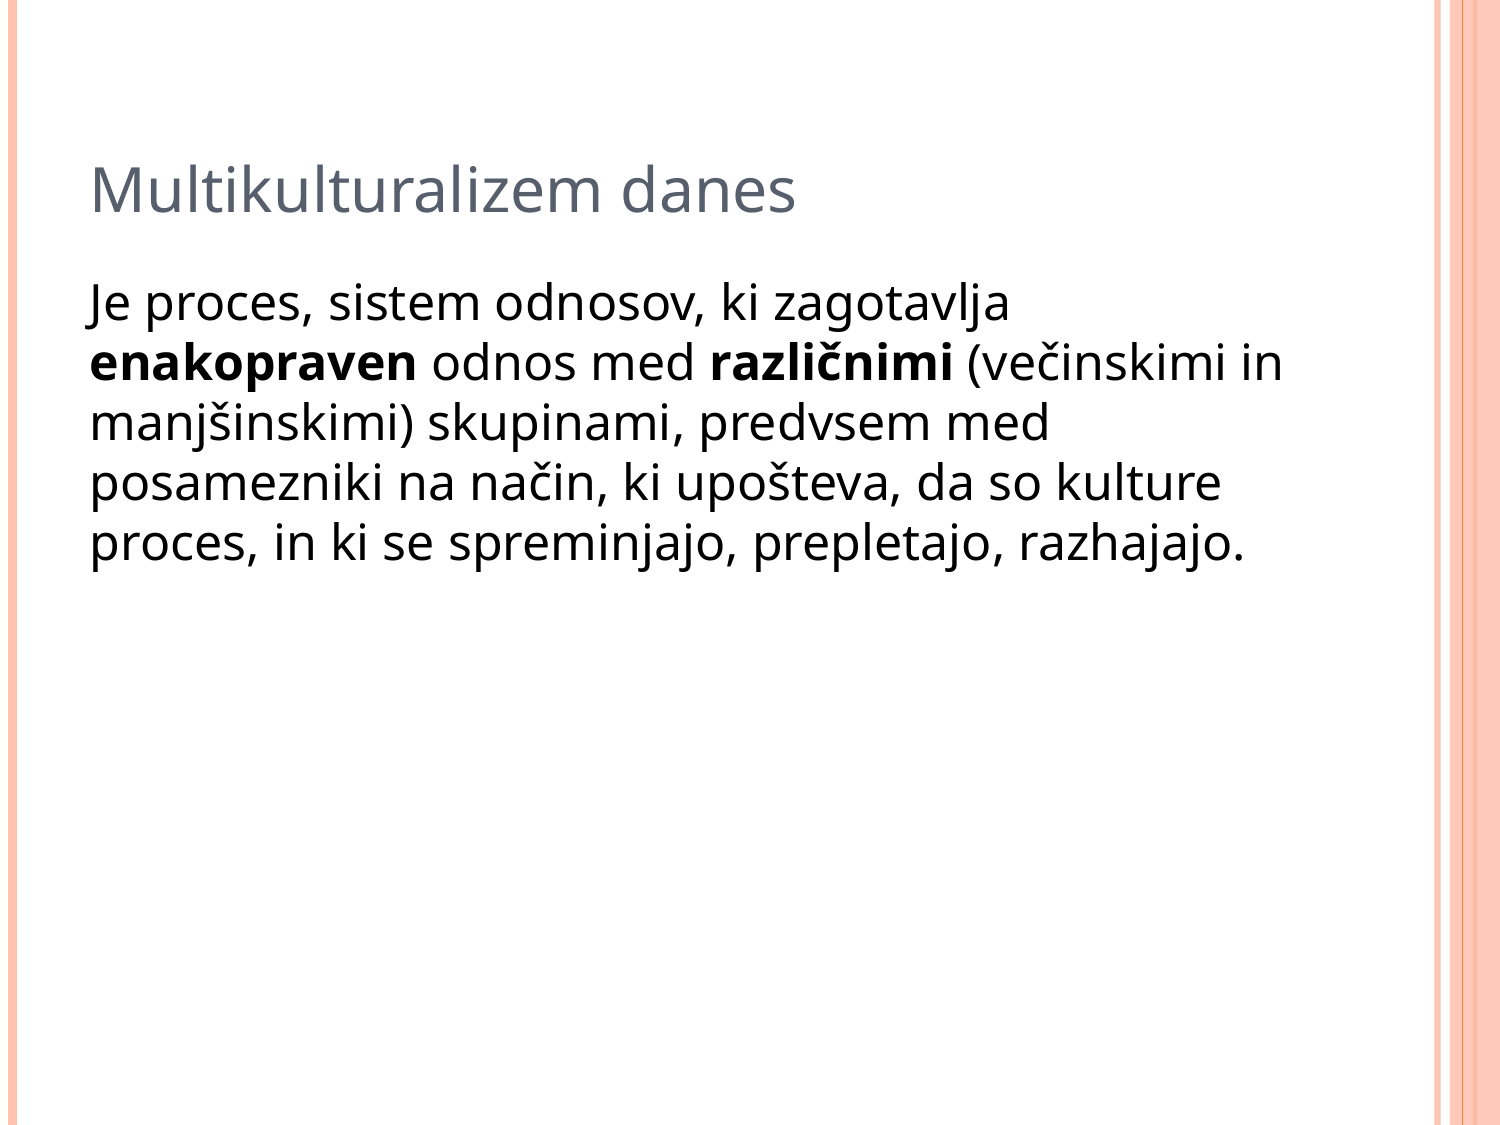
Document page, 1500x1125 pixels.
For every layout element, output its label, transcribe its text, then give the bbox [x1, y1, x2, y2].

title Multikulturalizem danes [75, 45, 1300, 233]
list Je proces, sistem odnosov, ki zagotavlja enakopraven odnos med različnimi (večinskimi in manjšinskimi) skupinami, predvsem med posamezniki na način, ki upošteva, da so kulture proces, in ki se spreminjajo, prepletajo, razhajajo. [75, 262, 1300, 1062]
